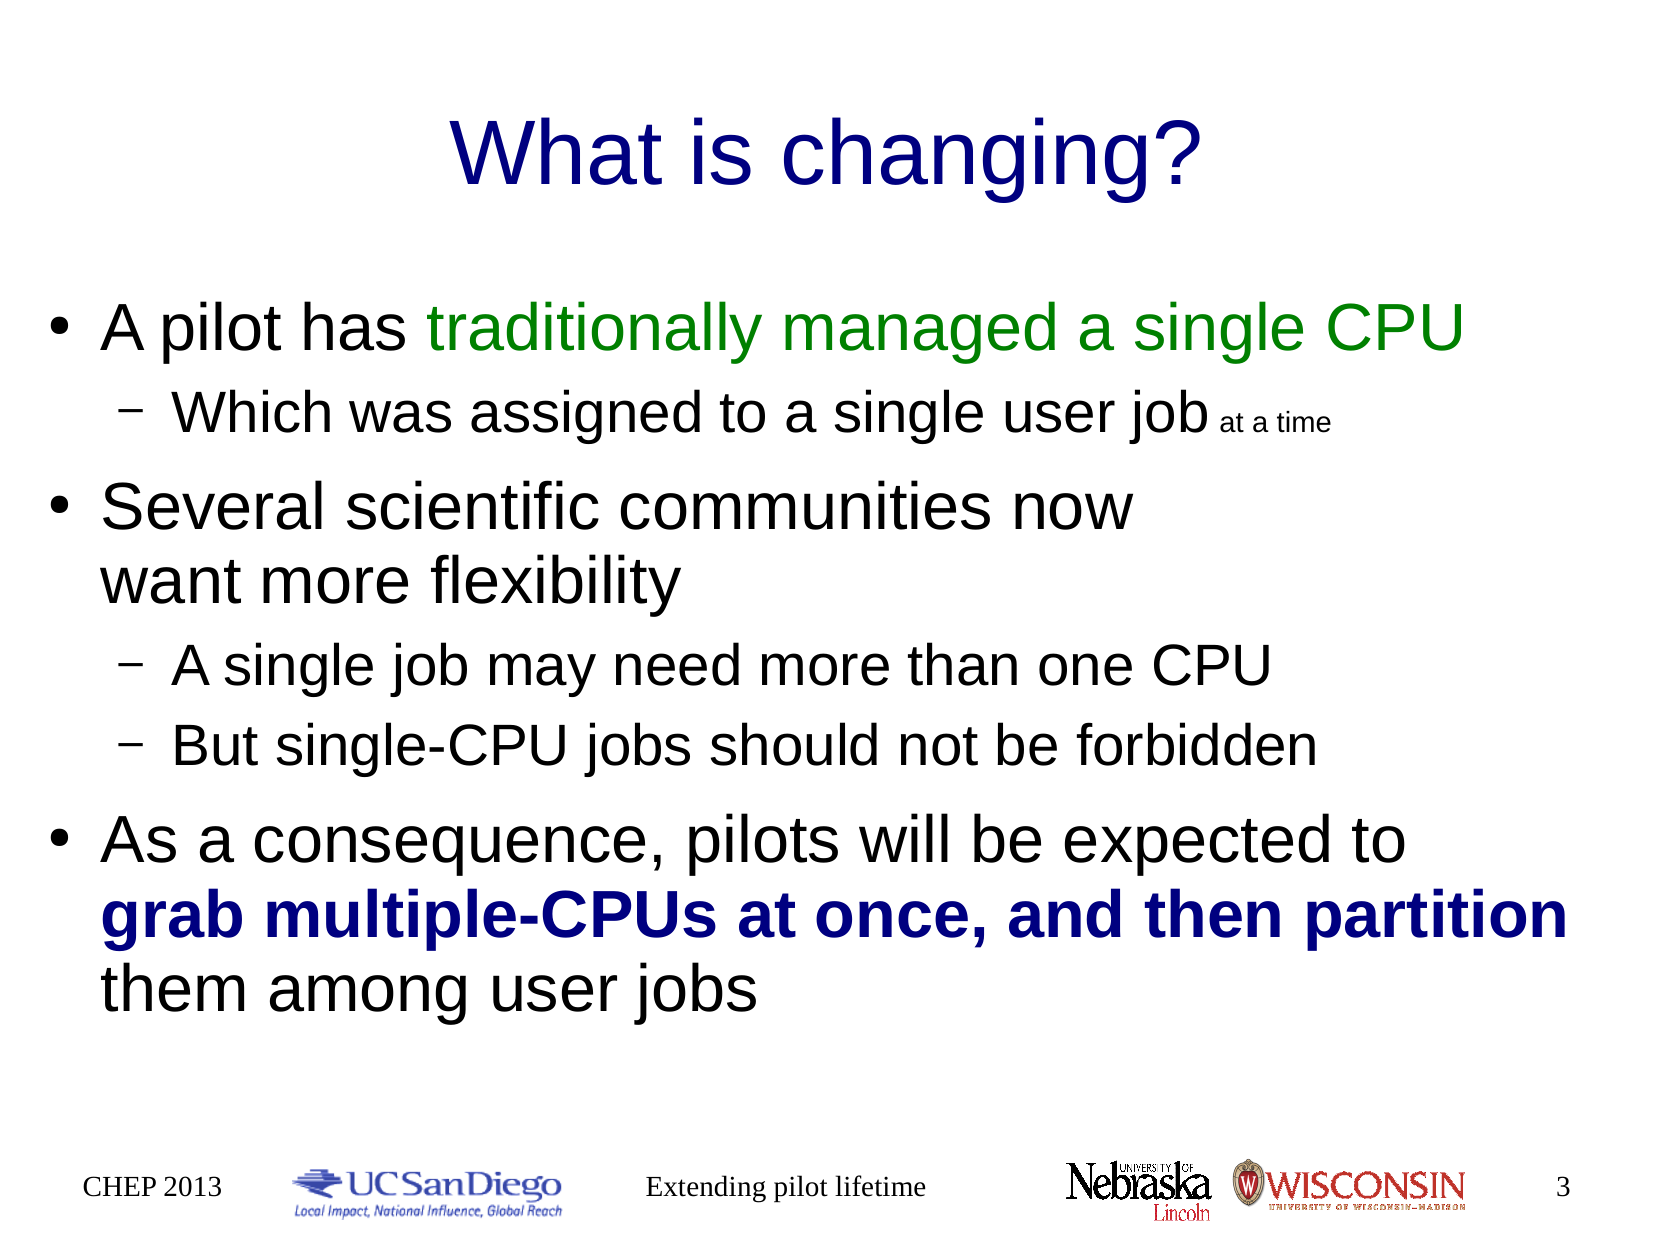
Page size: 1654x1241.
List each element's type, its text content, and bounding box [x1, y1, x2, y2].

picture [292, 1169, 563, 1220]
picture [1232, 1158, 1465, 1210]
picture [1066, 1160, 1212, 1221]
title What is changing? [82, 49, 1571, 257]
list A pilot has traditionally managed a single CPU Which was assigned to a single user job at a time Several scientific communities now want more flexibility A single job may need more than one CPU But single-CPU jobs should not be forbidden As a consequence, pilots will be expected to grab multiple-CPUs at once, and then partition them among user jobs [30, 290, 1606, 1130]
